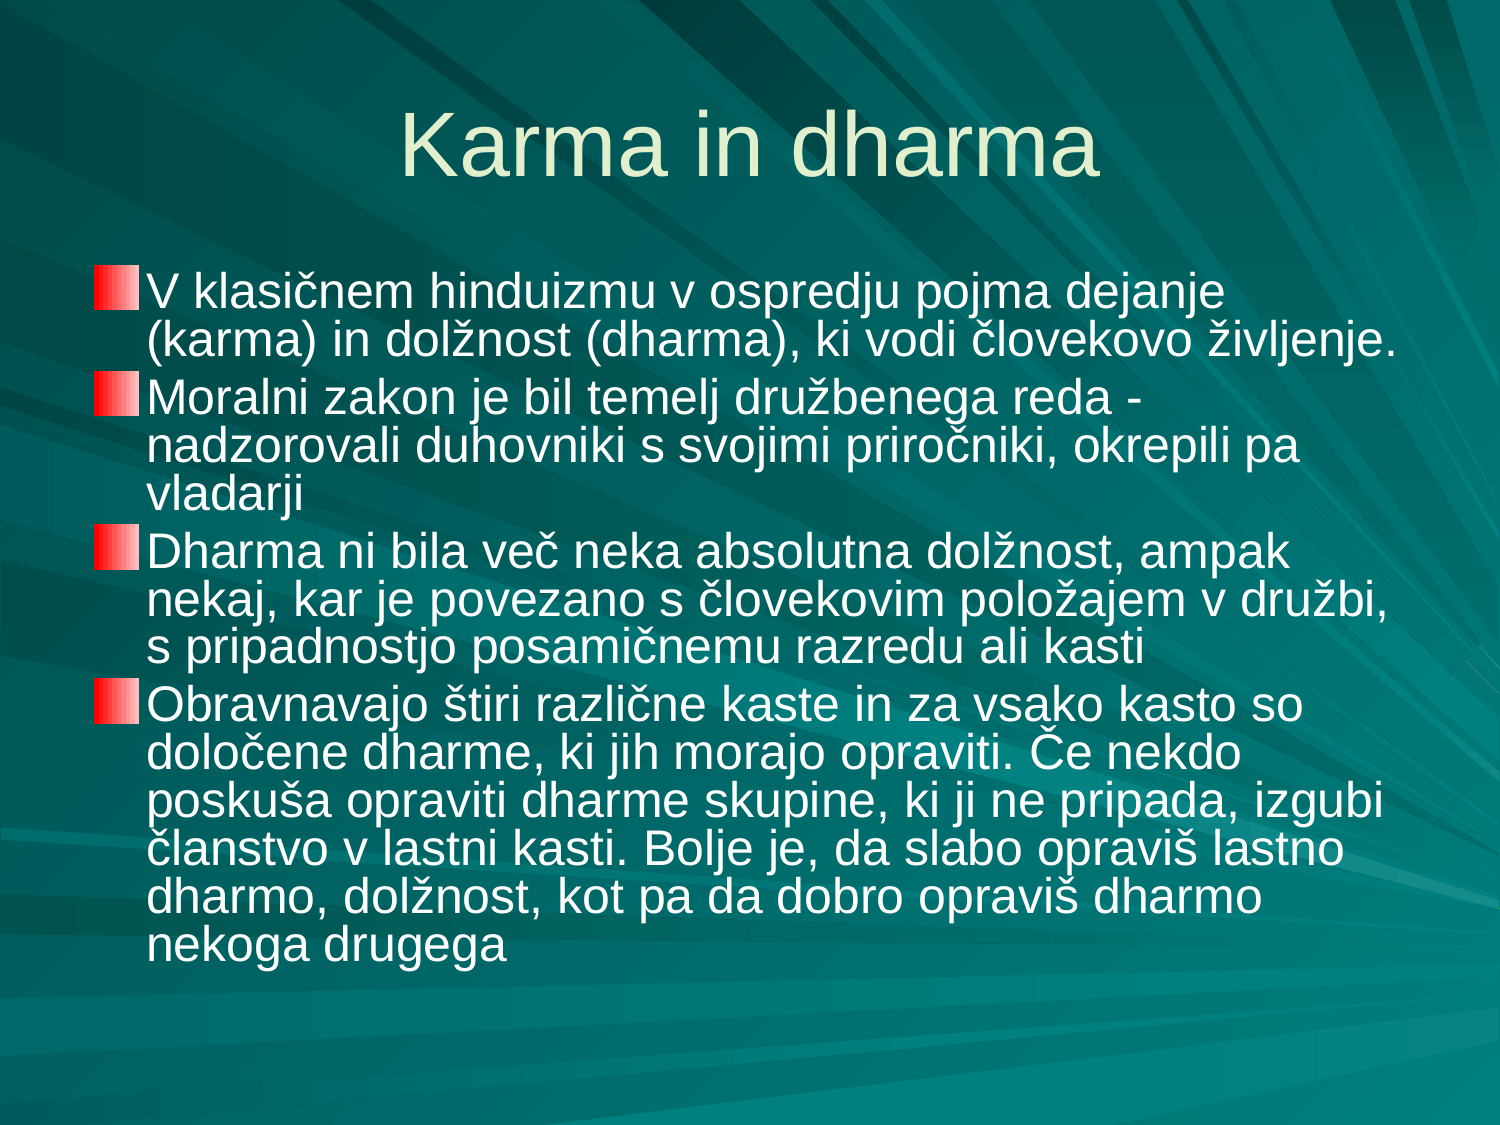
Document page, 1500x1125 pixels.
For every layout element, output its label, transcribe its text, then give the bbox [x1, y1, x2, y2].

title Karma in dharma [75, 45, 1425, 234]
list V klasičnem hinduizmu v ospredju pojma dejanje (karma) in dolžnost (dharma), ki vodi človekovo življenje. Moralni zakon je bil temelj družbenega reda - nadzorovali duhovniki s svojimi priročniki, okrepili pa vladarji Dharma ni bila več neka absolutna dolžnost, ampak nekaj, kar je povezano s človekovim položajem v družbi, s pripadnostjo posamičnemu razredu ali kasti Obravnavajo štiri različne kaste in za vsako kasto so določene dharme, ki jih morajo opraviti. Če nekdo poskuša opraviti dharme skupine, ki ji ne pripada, izgubi članstvo v lastni kasti. Bolje je, da slabo opraviš lastno dharmo, dolžnost, kot pa da dobro opraviš dharmo nekoga drugega [75, 262, 1425, 1006]
